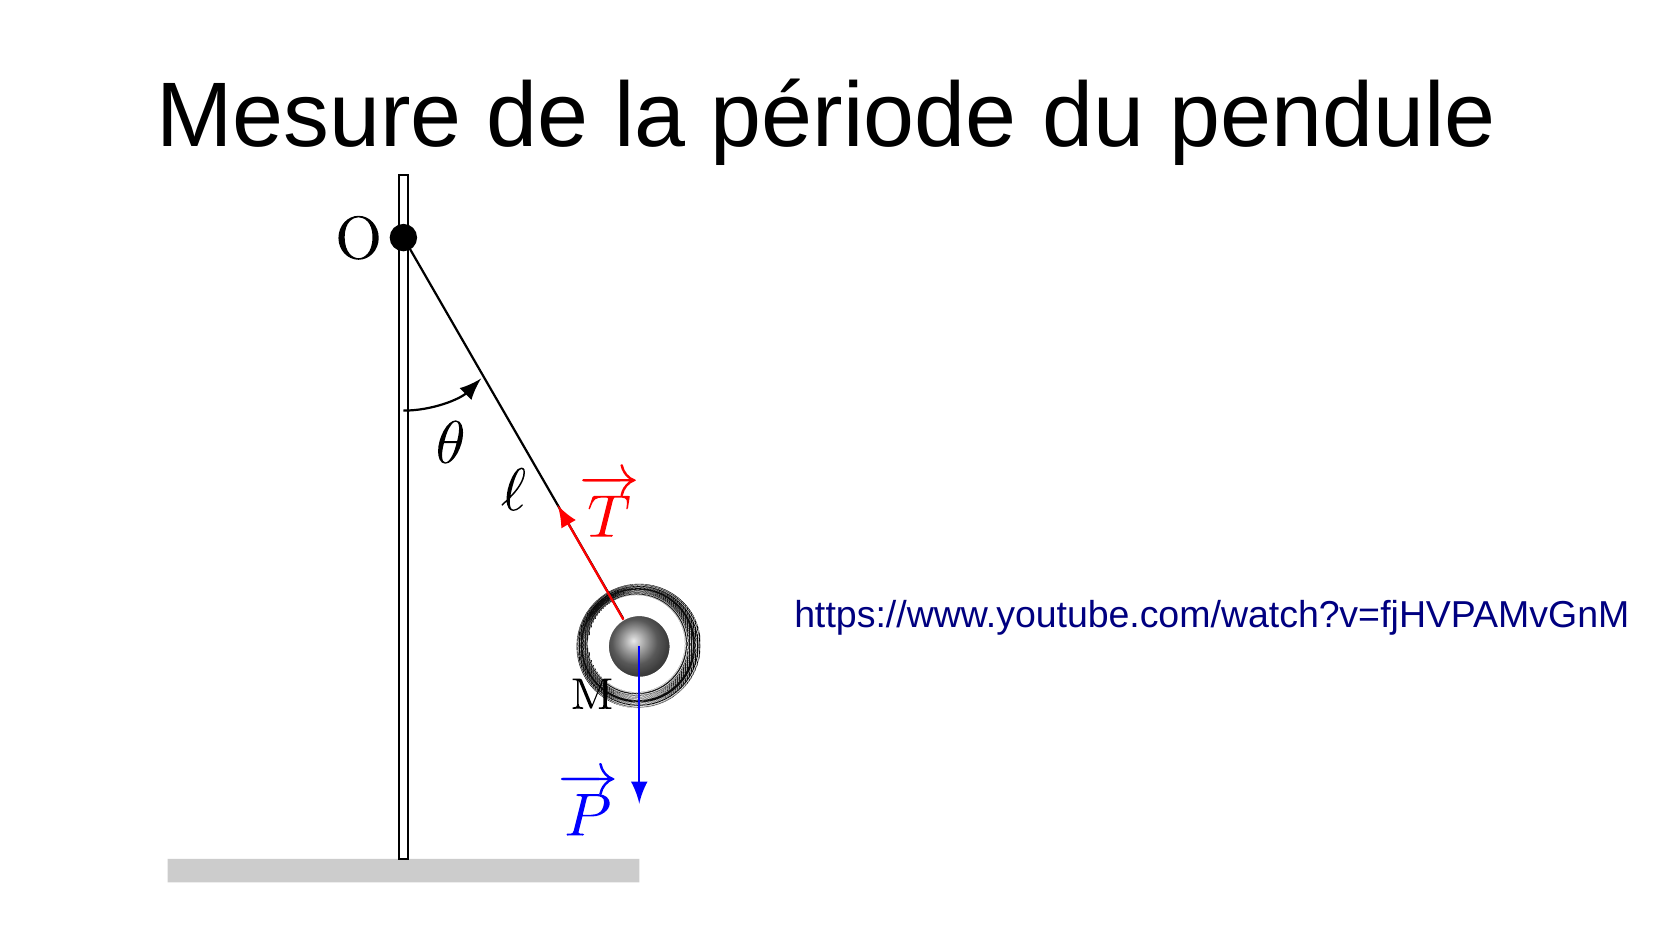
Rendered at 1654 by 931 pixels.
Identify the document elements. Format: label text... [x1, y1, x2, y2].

picture [129, 118, 709, 931]
title Mesure de la période du pendule [82, 37, 1571, 193]
text_box https://www.youtube.com/watch?v=fjHVPAMvGnM [779, 586, 1645, 686]
